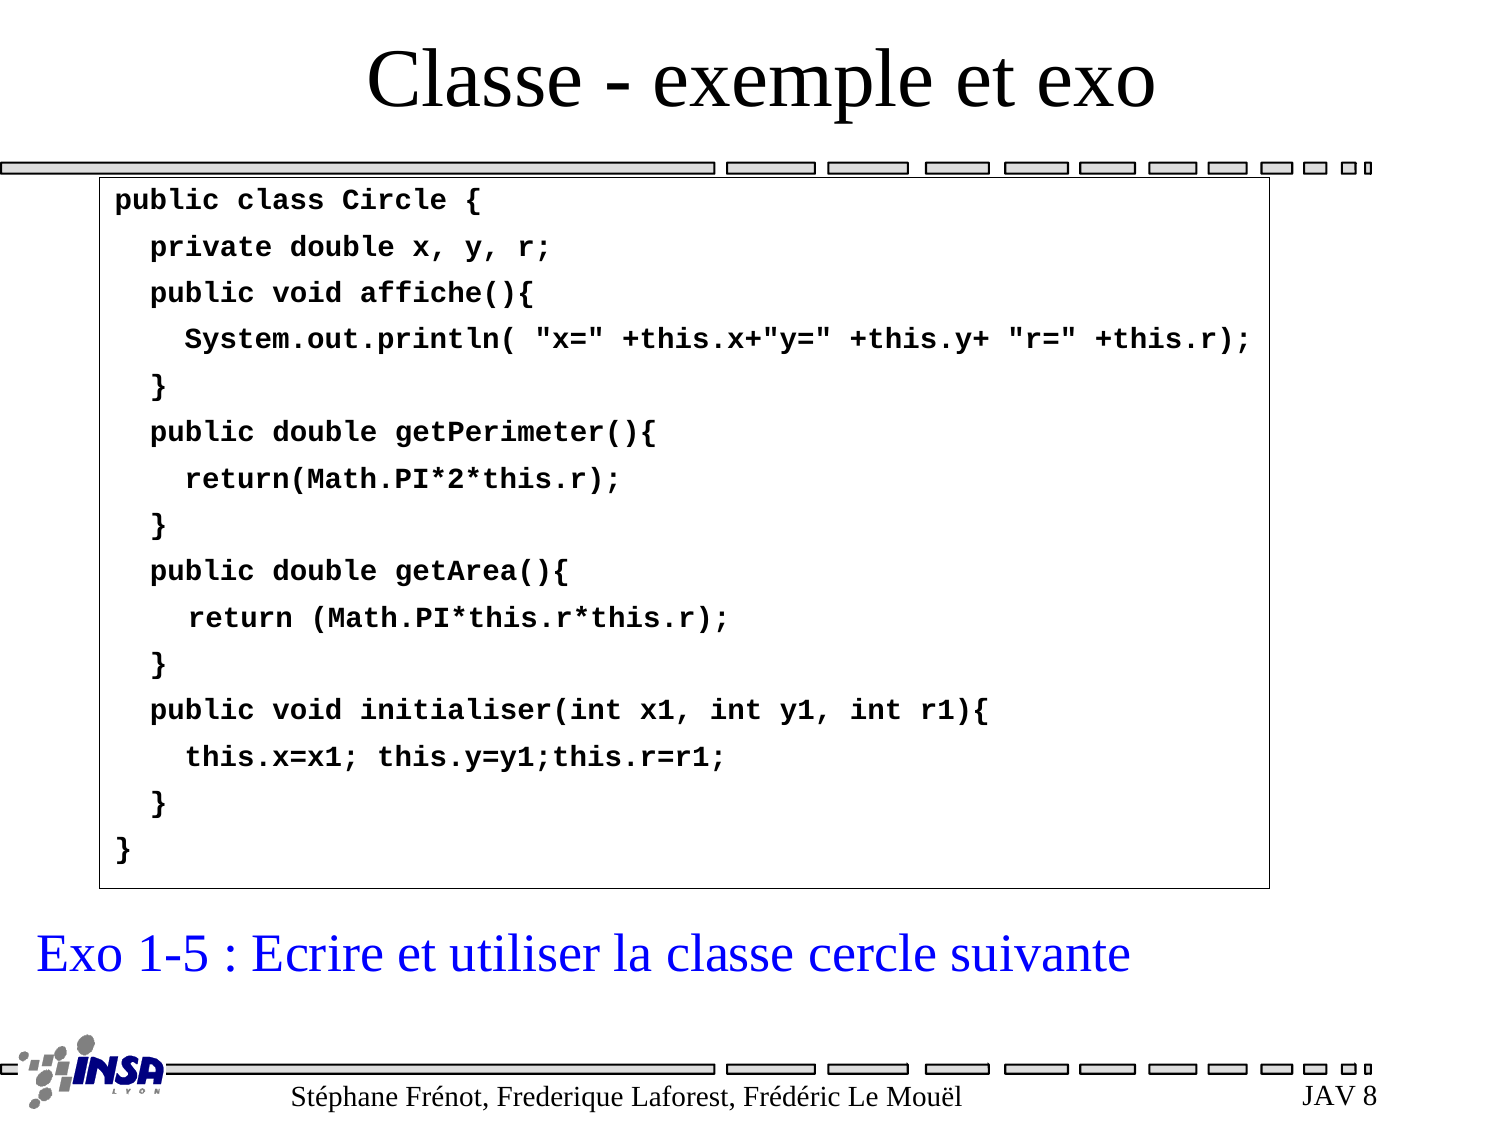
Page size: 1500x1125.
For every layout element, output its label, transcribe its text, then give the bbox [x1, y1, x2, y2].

text_box Exo 1-5 : Ecrire et utiliser la classe cercle suivante [21, 915, 1148, 991]
list public class Circle { private double x, y, r; public void affiche(){ System.out.println( "x=" +this.x+"y=" +this.y+ "r=" +this.r); } public double getPerimeter(){ return(Math.PI*2*this.r); } public double getArea(){ return (Math.PI*this.r*this.r); } public void initialiser(int x1, int y1, int r1){ this.x=x1; this.y=y1;this.r=r1; } } [99, 177, 1270, 889]
title Classe - exemple et exo [125, 0, 1400, 162]
